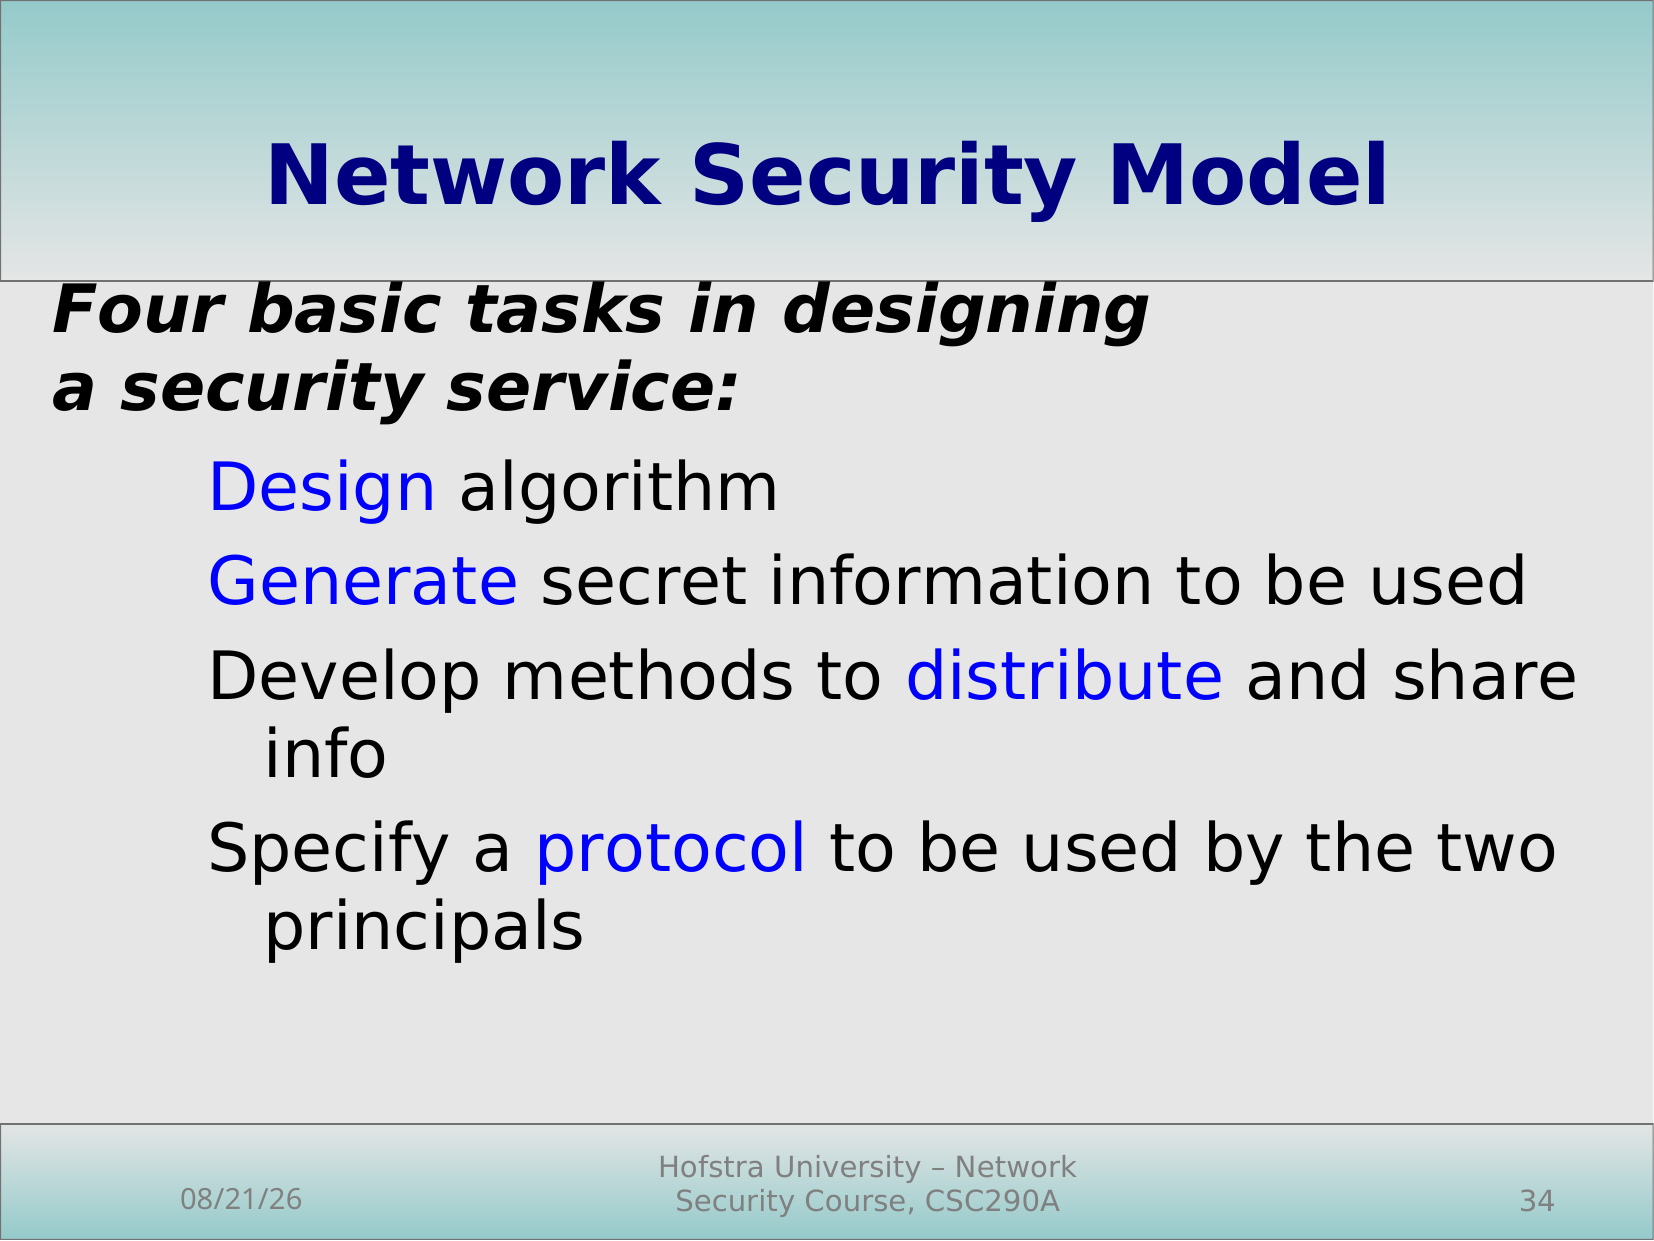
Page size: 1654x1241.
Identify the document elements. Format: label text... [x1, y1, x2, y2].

title Network Security Model [123, 87, 1534, 233]
list Design algorithm Generate secret information to be used Develop methods to distribute and share info Specify a protocol to be used by the two principals [192, 440, 1599, 1225]
text_box Four basic tasks in designing a security service: [37, 262, 1191, 434]
